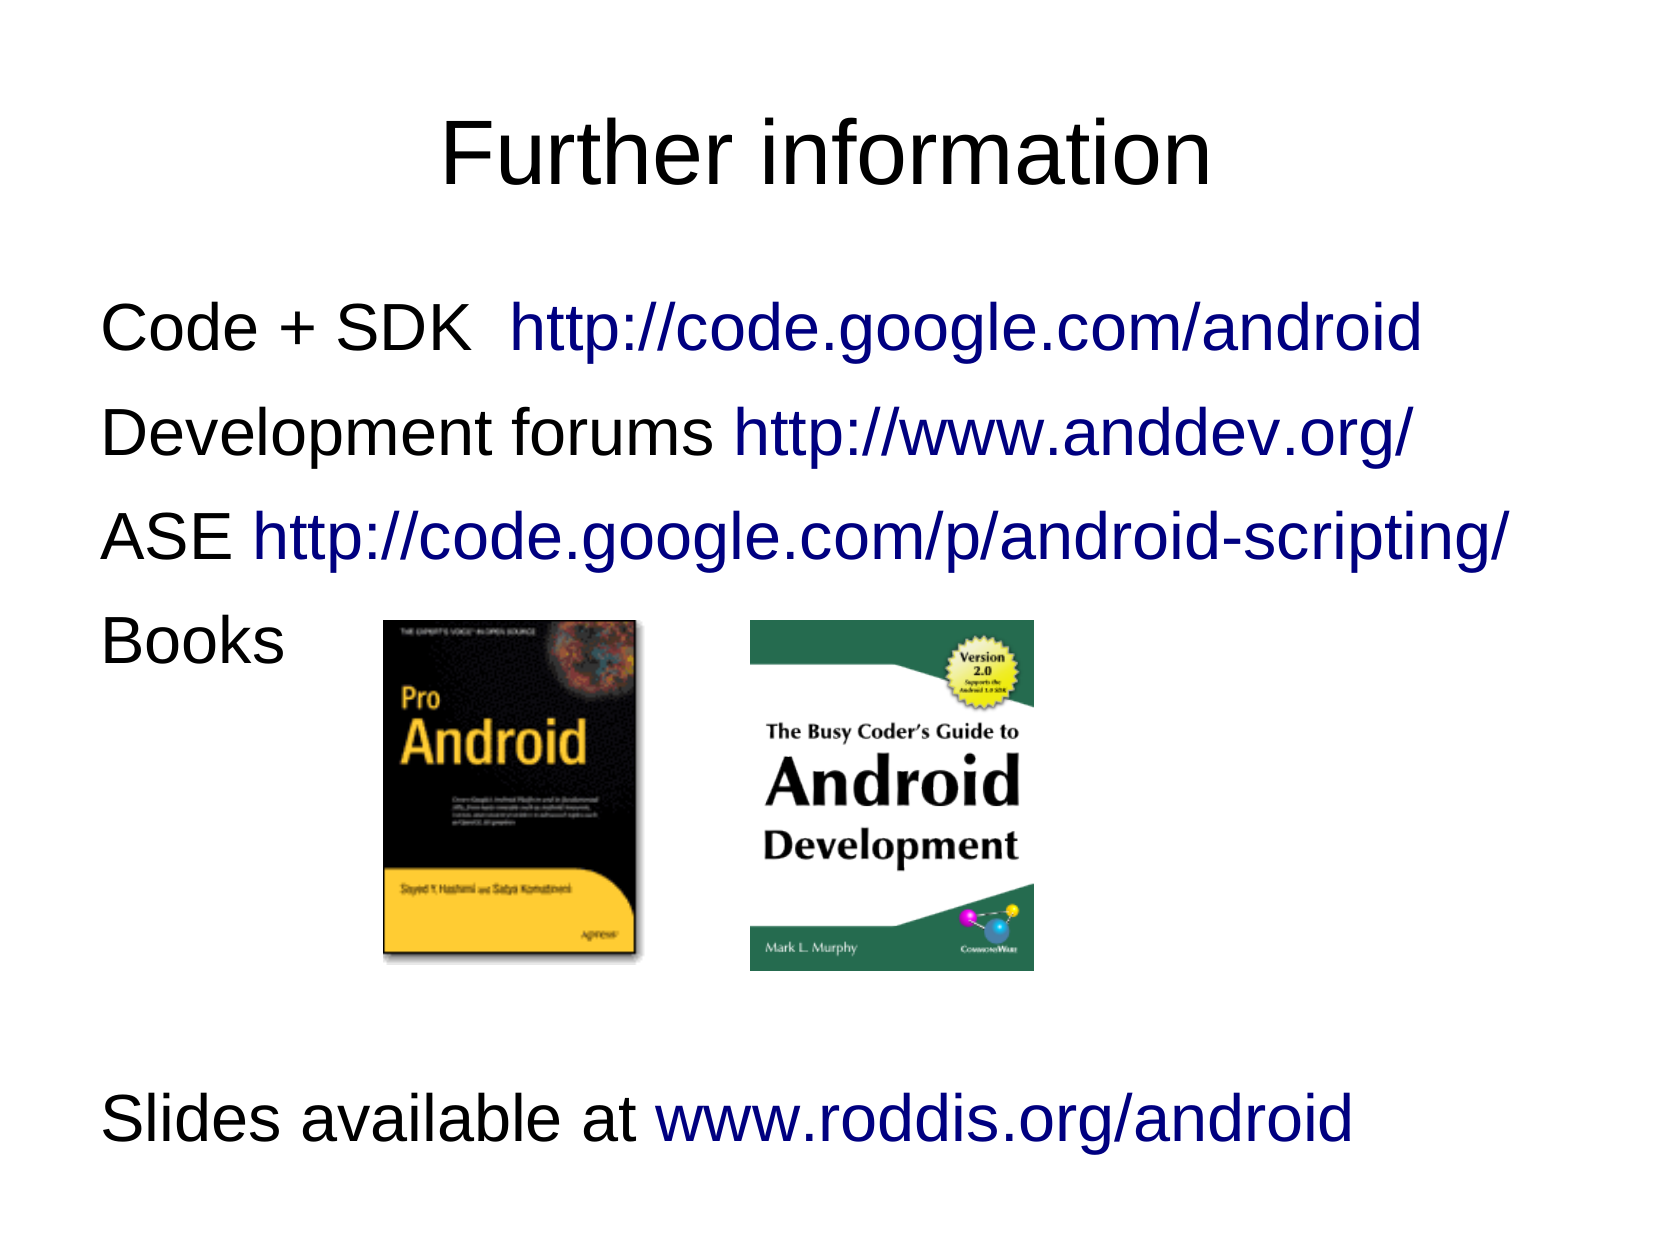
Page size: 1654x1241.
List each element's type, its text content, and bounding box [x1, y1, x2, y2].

list Code + SDK http://code.google.com/android Development forums http://www.anddev.org/ ASE http://code.google.com/p/android-scripting/ Books Slides available at www.roddis.org/android [82, 290, 1571, 1159]
picture [383, 620, 647, 965]
picture [750, 620, 1034, 971]
title Further information [82, 56, 1571, 250]
